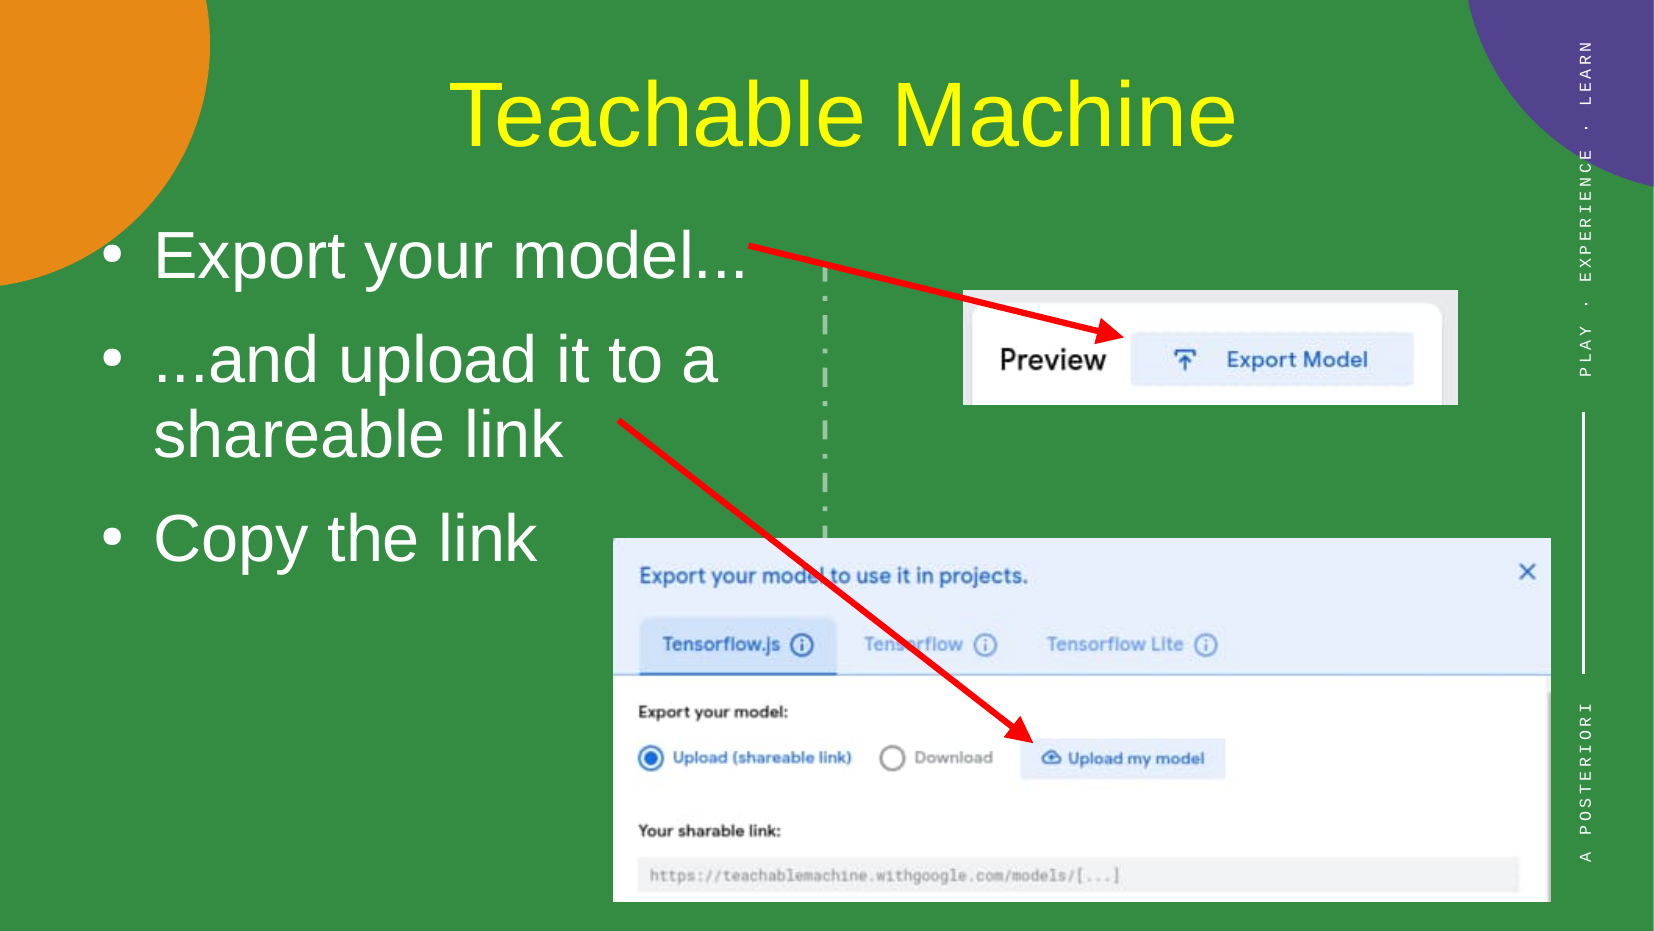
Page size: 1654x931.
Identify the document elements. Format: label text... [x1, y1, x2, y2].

list Export your model... ...and upload it to a shareable link Copy the link [82, 217, 788, 758]
picture [613, 538, 1551, 902]
title Teachable Machine [187, 37, 1501, 193]
picture [963, 290, 1458, 405]
